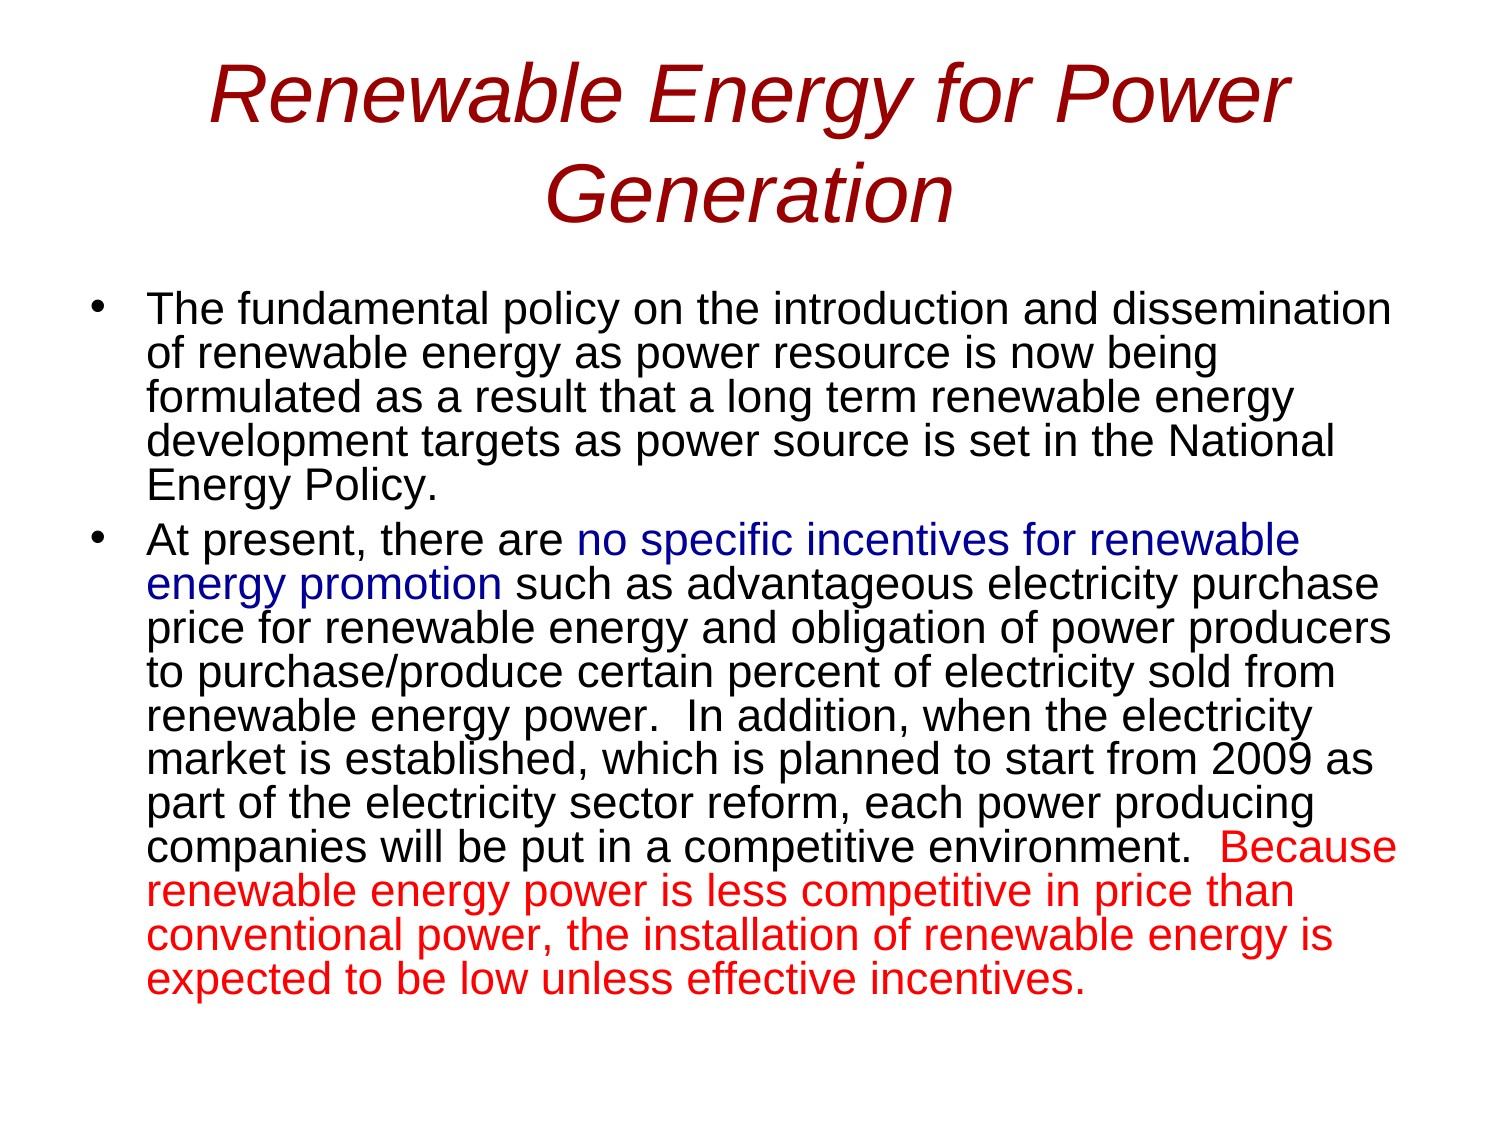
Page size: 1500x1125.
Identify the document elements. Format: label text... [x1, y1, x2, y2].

title Renewable Energy for Power Generation [75, 45, 1426, 224]
list The fundamental policy on the introduction and dissemination of renewable energy as power resource is now being formulated as a result that a long term renewable energy development targets as power source is set in the National Energy Policy. At present, there are no specific incentives for renewable energy promotion such as advantageous electricity purchase price for renewable energy and obligation of power producers to purchase/produce certain percent of electricity sold from renewable energy power. In addition, when the electricity market is established, which is planned to start from 2009 as part of the electricity sector reform, each power producing companies will be put in a competitive environment. Because renewable energy power is less competitive in price than conventional power, the installation of renewable energy is expected to be low unless effective incentives. [74, 224, 1450, 1025]
